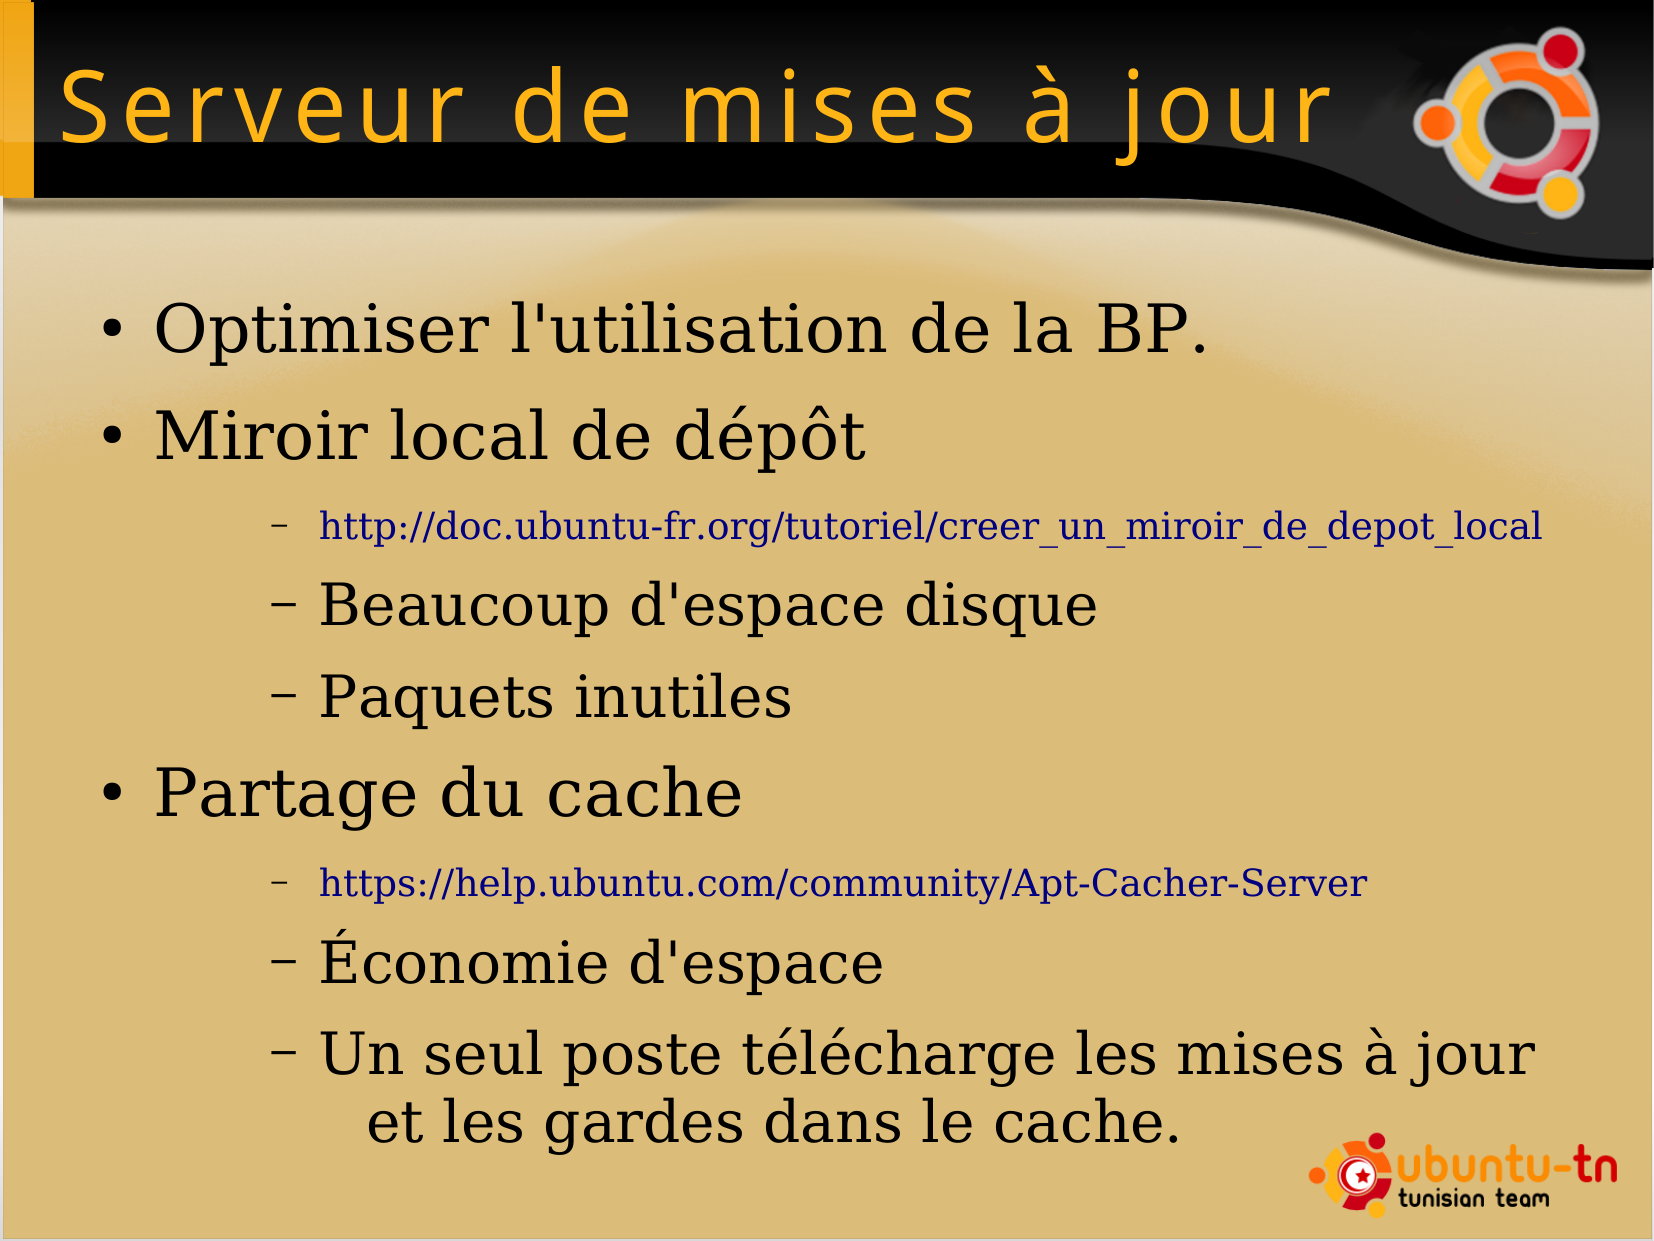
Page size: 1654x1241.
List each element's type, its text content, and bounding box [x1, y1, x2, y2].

list Optimiser l'utilisation de la BP. Miroir local de dépôt http://doc.ubuntu-fr.org/tutoriel/creer_un_miroir_de_depot_local Beaucoup d'espace disque Paquets inutiles Partage du cache https://help.ubuntu.com/community/Apt-Cacher-Server Économie d'espace Un seul poste télécharge les mises à jour et les gardes dans le cache. [82, 290, 1571, 1157]
picture [0, 0, 1654, 1241]
title Serveur de mises à jour [59, 36, 1388, 171]
